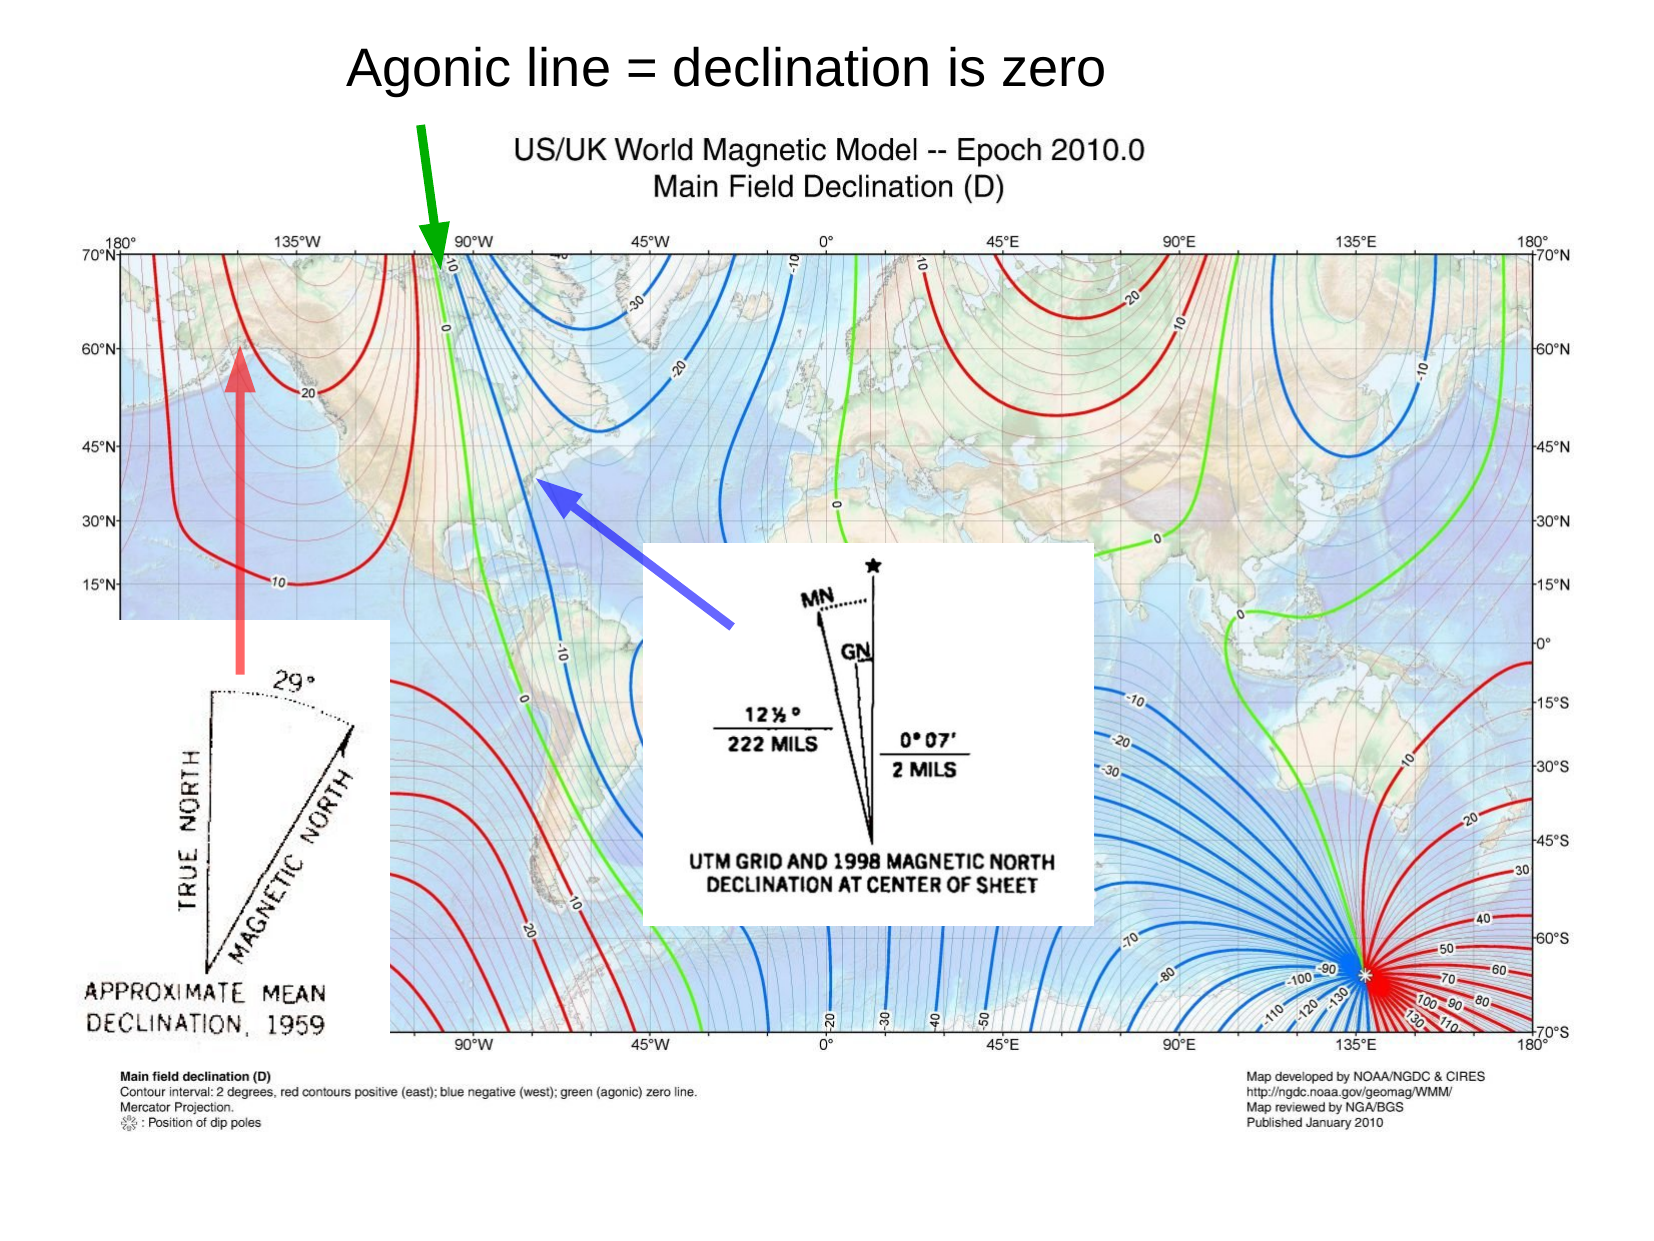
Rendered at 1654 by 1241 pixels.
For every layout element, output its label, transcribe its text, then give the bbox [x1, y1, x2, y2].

text_box Agonic line = declination is zero [331, 29, 1124, 106]
picture [4, 67, 1654, 1170]
